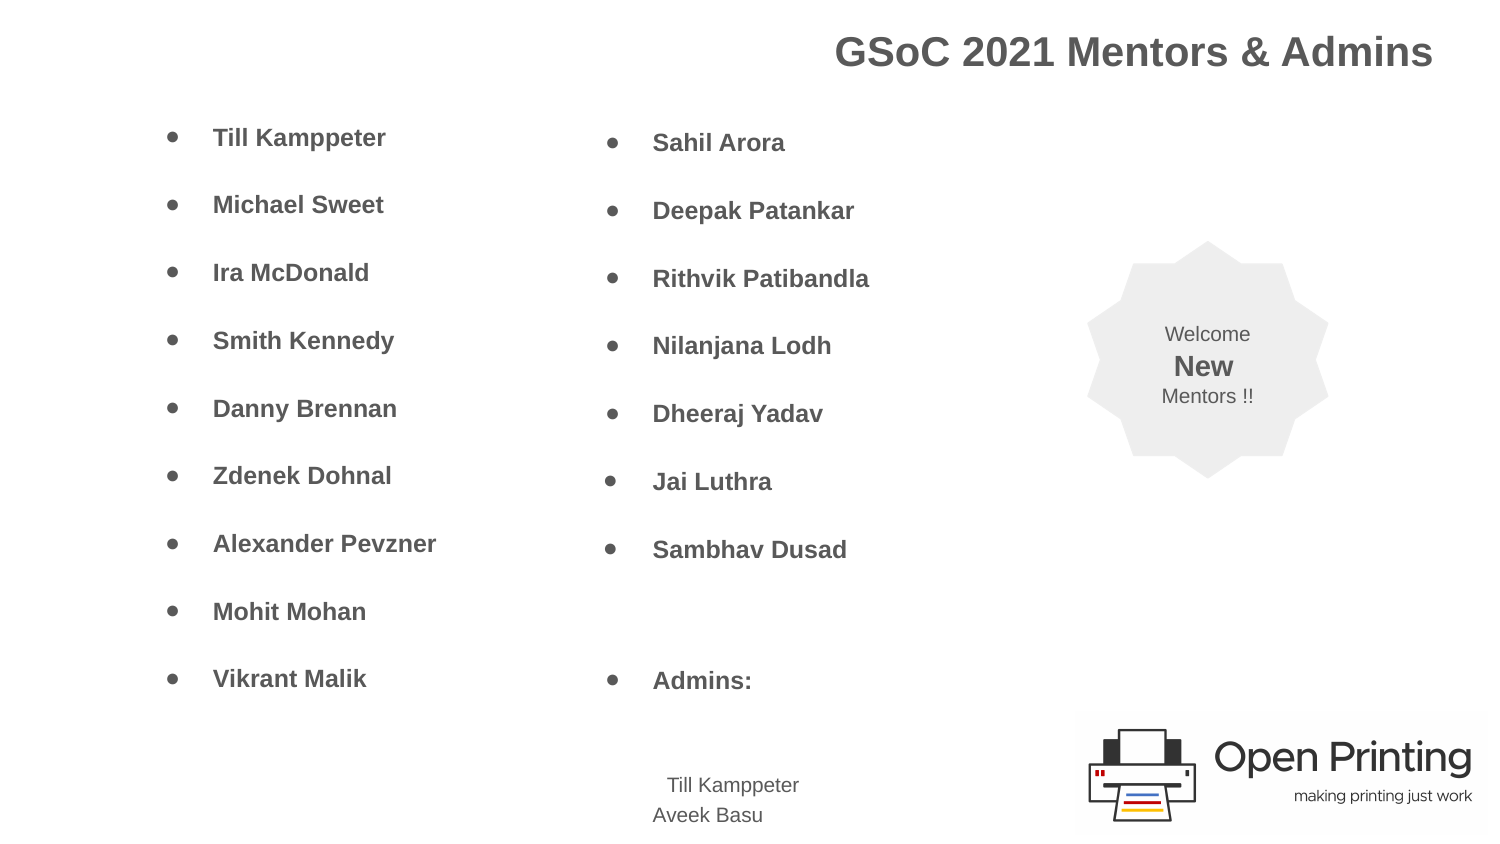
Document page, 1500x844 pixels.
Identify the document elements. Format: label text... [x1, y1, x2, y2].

list Sahil Arora Deepak Patankar Rithvik Patibandla Nilanjana Lodh Dheeraj Yadav Jai Luthra Sambhav Dusad [562, 107, 897, 486]
picture [1075, 711, 1488, 835]
text_box Welcome New Mentors !! [1088, 241, 1328, 478]
list Admins: Till Kamppeter Aveek Basu [562, 644, 1070, 822]
list Till Kamppeter Michael Sweet Ira McDonald Smith Kennedy Danny Brennan Zdenek Dohnal Alexander Pevzner Mohit Mohan Vikrant Malik [123, 101, 458, 688]
title GSoC 2021 Mentors & Admins [51, 10, 1449, 84]
